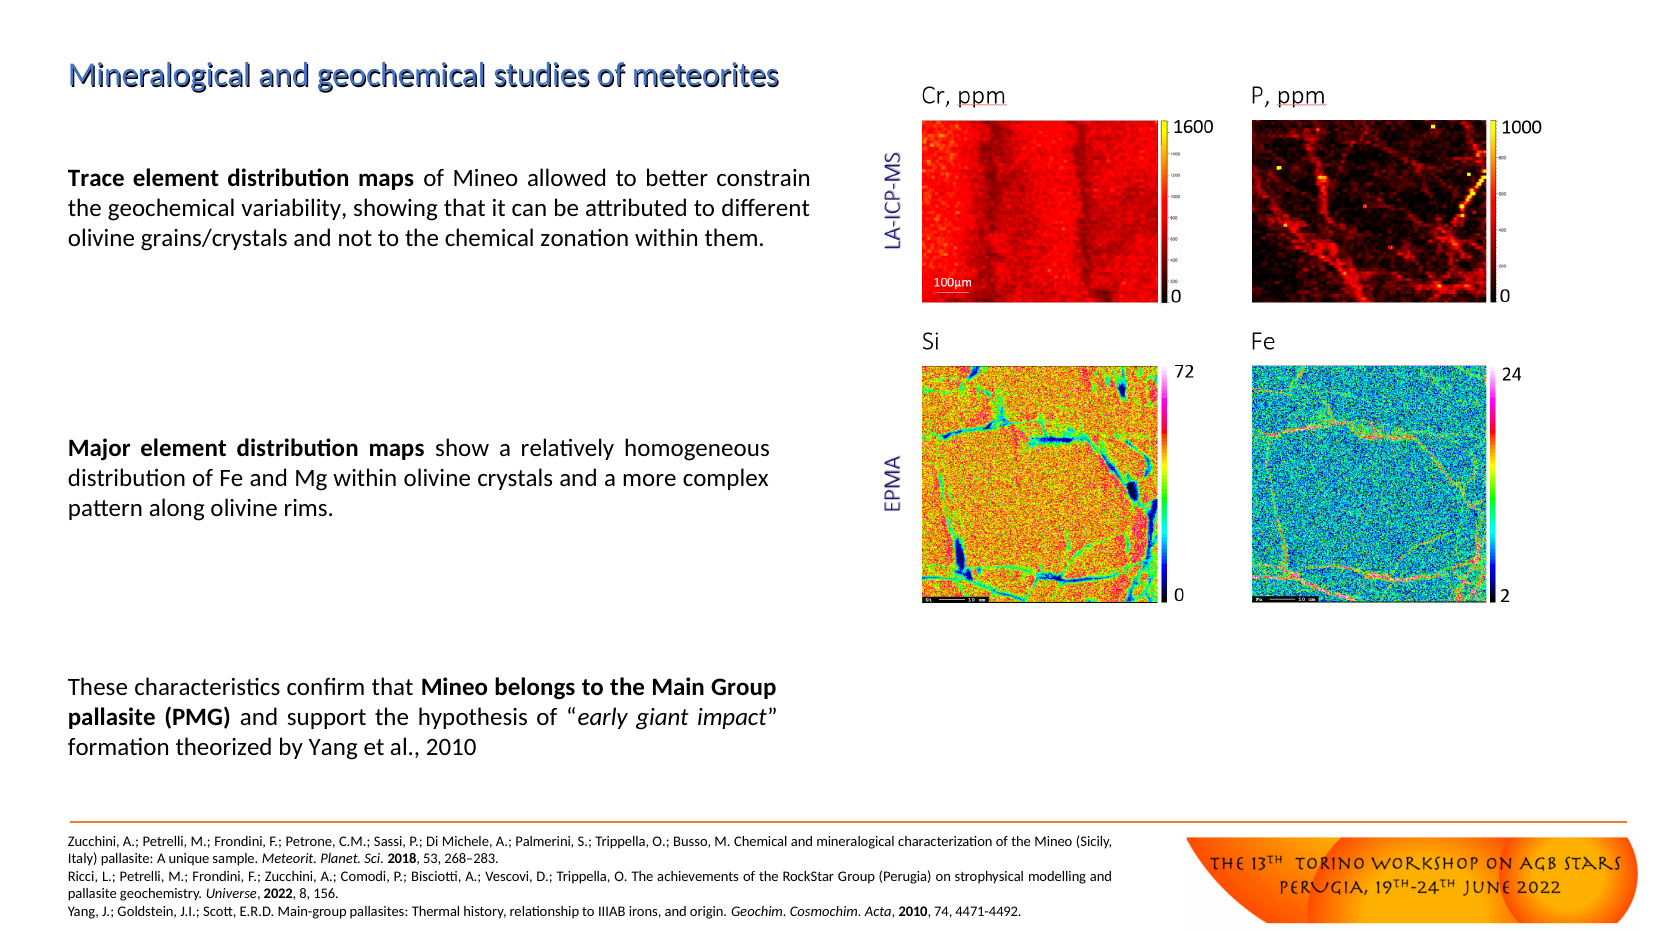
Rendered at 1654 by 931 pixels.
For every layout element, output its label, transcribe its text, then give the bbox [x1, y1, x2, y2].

text_box These characteristics confirm that Mineo belongs to the Main Group pallasite (PMG) and support the hypothesis of “early giant impact” formation theorized by Yang et al., 2010 [53, 663, 827, 768]
picture [874, 319, 1538, 611]
picture [1180, 831, 1641, 931]
text_box Trace element distribution maps of Mineo allowed to better constrain the geochemical variability, showing that it can be attributed to different olivine grains/crystals and not to the chemical zonation within them. [53, 154, 827, 259]
picture [874, 68, 1549, 314]
text_box Major element distribution maps show a relatively homogeneous distribution of Fe and Mg within olivine crystals and a more complex pattern along olivine rims. [53, 424, 827, 529]
text_box Zucchini, A.; Petrelli, M.; Frondini, F.; Petrone, C.M.; Sassi, P.; Di Michele, A.; Palmerini, S.; Trippella, O.; Busso, M. Chemical and mineralogical characterization of the Mineo (Sicily, Italy) pallasite: A unique sample. Meteorit. Planet. Sci. 2018, 53, 268–283. Ricci, L.; Petrelli, M.; Frondini, F.; Zucchini, A.; Comodi, P.; Bisciotti, A.; Vescovi, D.; Trippella, O. The achievements of the RockStar Group (Perugia) on strophysical modelling and pallasite geochemistry. Universe, 2022, 8, 156. Yang, J.; Goldstein, J.I.; Scott, E.R.D. Main-group pallasites: Thermal history, relationship to IIIAB irons, and origin. Geochim. Cosmochim. Acta, 2010, 74, 4471-4492. [53, 824, 1156, 926]
text_box Mineralogical and geochemical studies of meteorites [53, 45, 959, 100]
